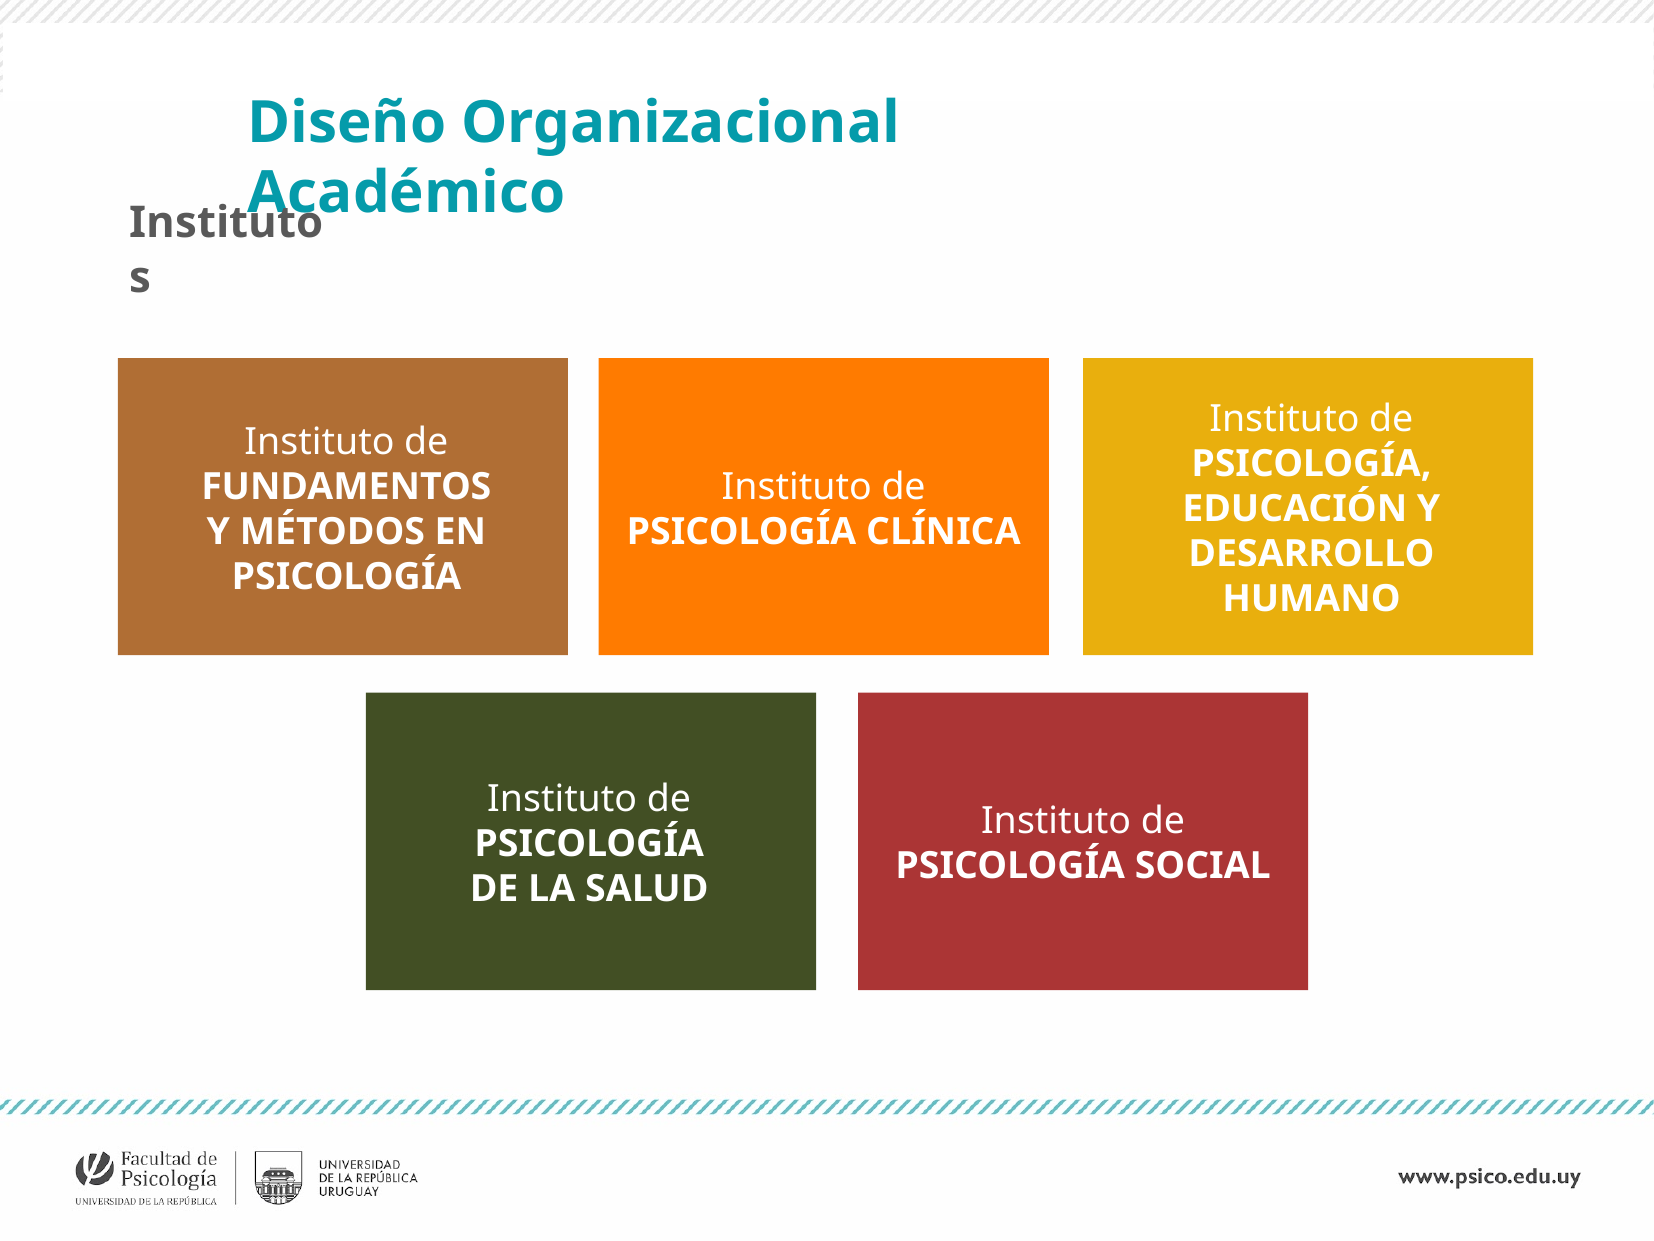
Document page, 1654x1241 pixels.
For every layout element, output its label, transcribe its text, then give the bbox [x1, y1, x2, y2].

text_box [365, 692, 817, 991]
text_box Diseño Organizacional Académico [108, 76, 1040, 232]
text_box Instituto de PSICOLOGÍA CLÍNICA [586, 453, 1061, 560]
text_box Institutos [108, 186, 345, 310]
text_box Instituto de PSICOLOGÍA, EDUCACIÓN Y DESARROLLO HUMANO [1102, 386, 1521, 627]
text_box [598, 358, 1049, 453]
text_box [858, 692, 1309, 788]
text_box [117, 358, 568, 408]
text_box Instituto de FUNDAMENTOS Y MÉTODOS EN PSICOLOGÍA [117, 408, 576, 605]
text_box Instituto de PSICOLOGÍA SOCIAL [858, 788, 1309, 895]
text_box [117, 605, 568, 656]
text_box Instituto de PSICOLOGÍA DE LA SALUD [365, 766, 813, 917]
text_box [1083, 358, 1534, 656]
text_box [598, 560, 1049, 656]
picture [0, 0, 1654, 1241]
text_box [858, 895, 1309, 991]
